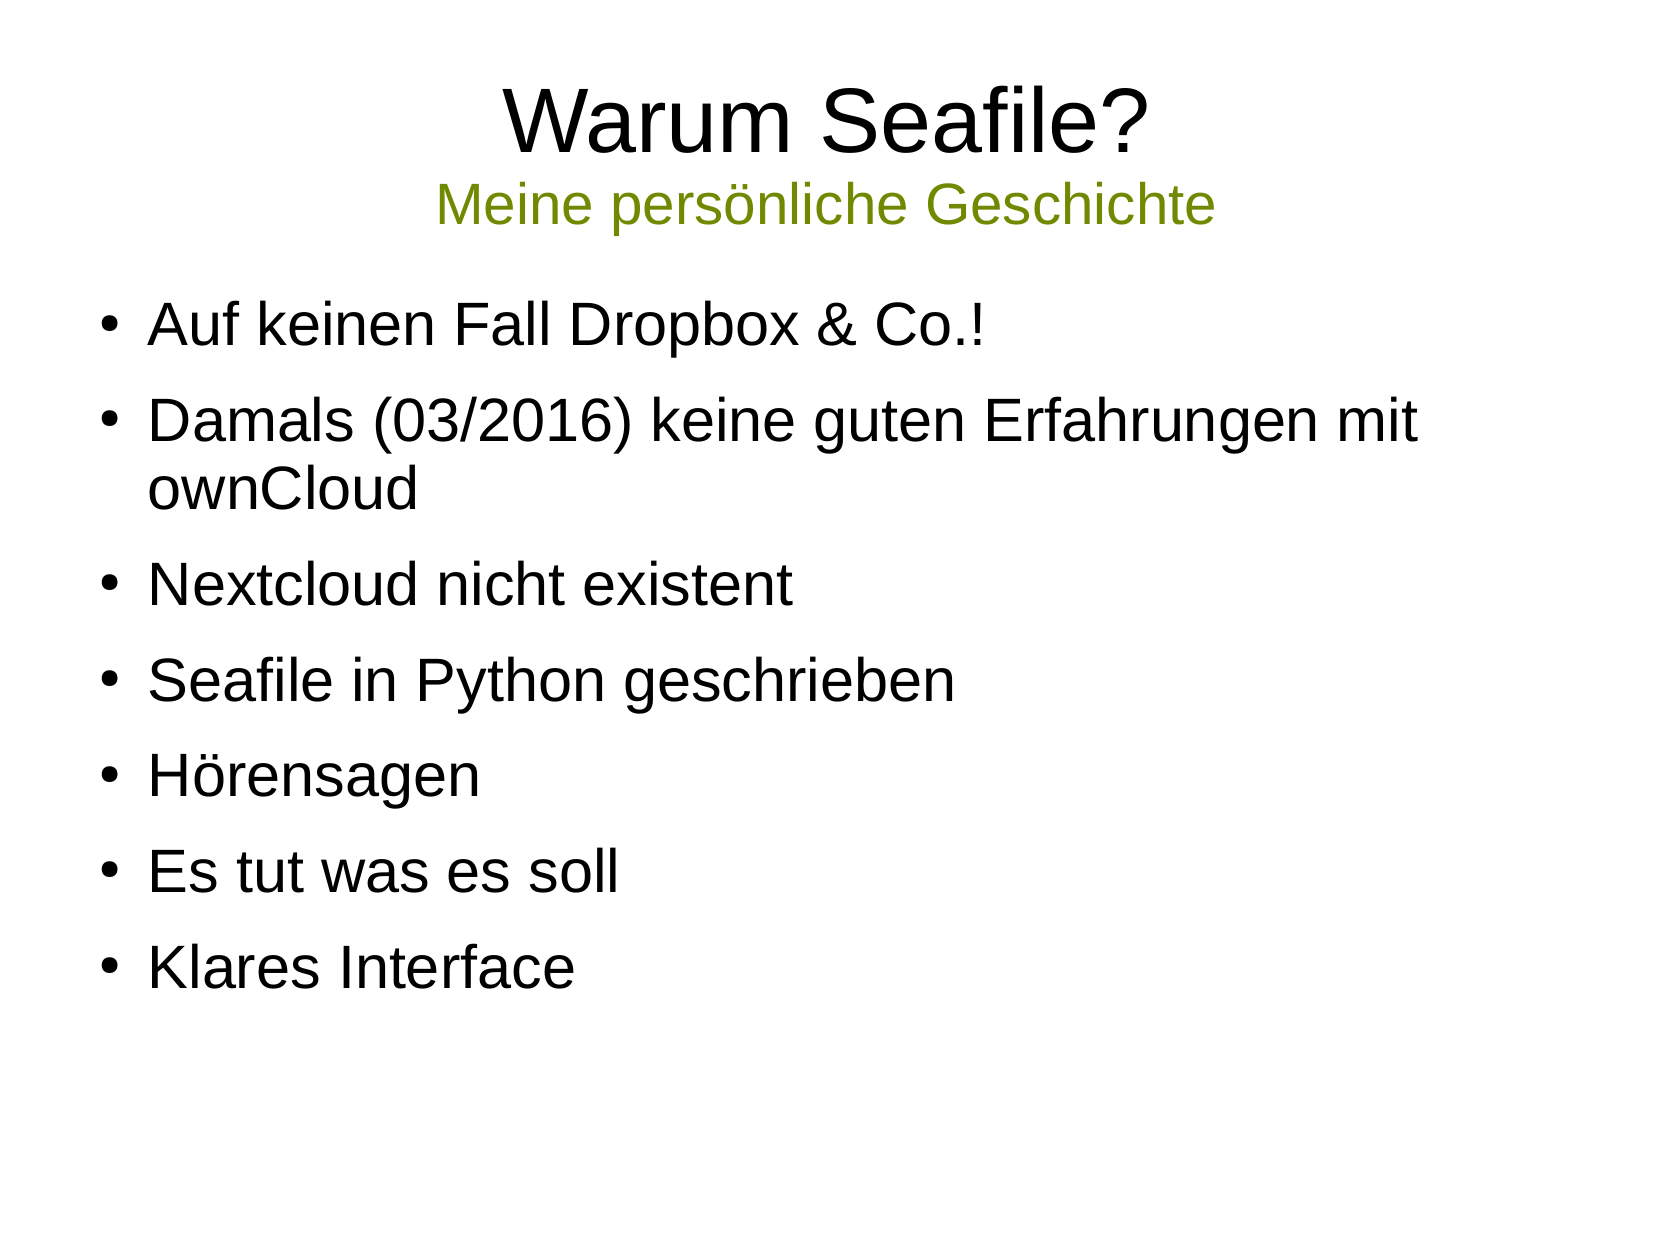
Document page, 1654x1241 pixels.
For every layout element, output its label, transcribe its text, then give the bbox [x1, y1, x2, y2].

list Auf keinen Fall Dropbox & Co.! Damals (03/2016) keine guten Erfahrungen mit ownCloud Nextcloud nicht existent Seafile in Python geschrieben Hörensagen Es tut was es soll Klares Interface [82, 290, 1571, 1010]
title Warum Seafile? Meine persönliche Geschichte [82, 49, 1571, 257]
